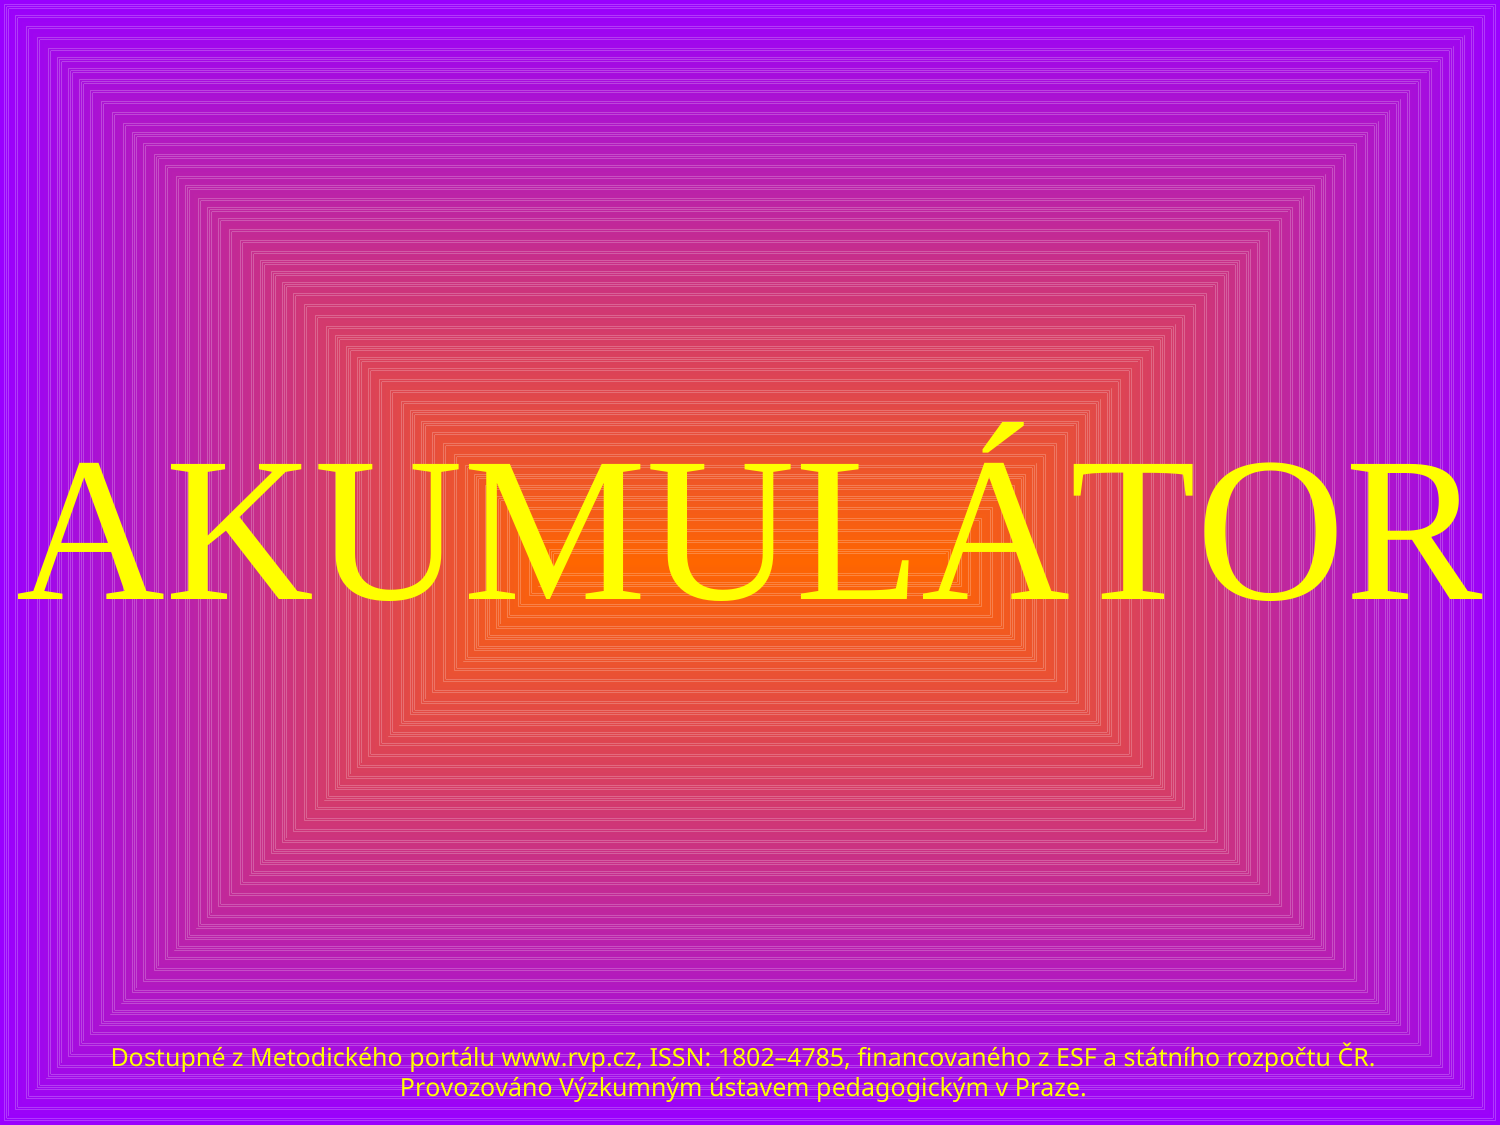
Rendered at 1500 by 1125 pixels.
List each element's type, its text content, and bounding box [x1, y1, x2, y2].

text_box AKUMULÁTOR [0, 385, 1500, 649]
text_box Dostupné z Metodického portálu www.rvp.cz, ISSN: 1802–4785, financovaného z ESF a státního rozpočtu ČR. Provozováno Výzkumným ústavem pedagogickým v Praze. [35, 1041, 1454, 1102]
